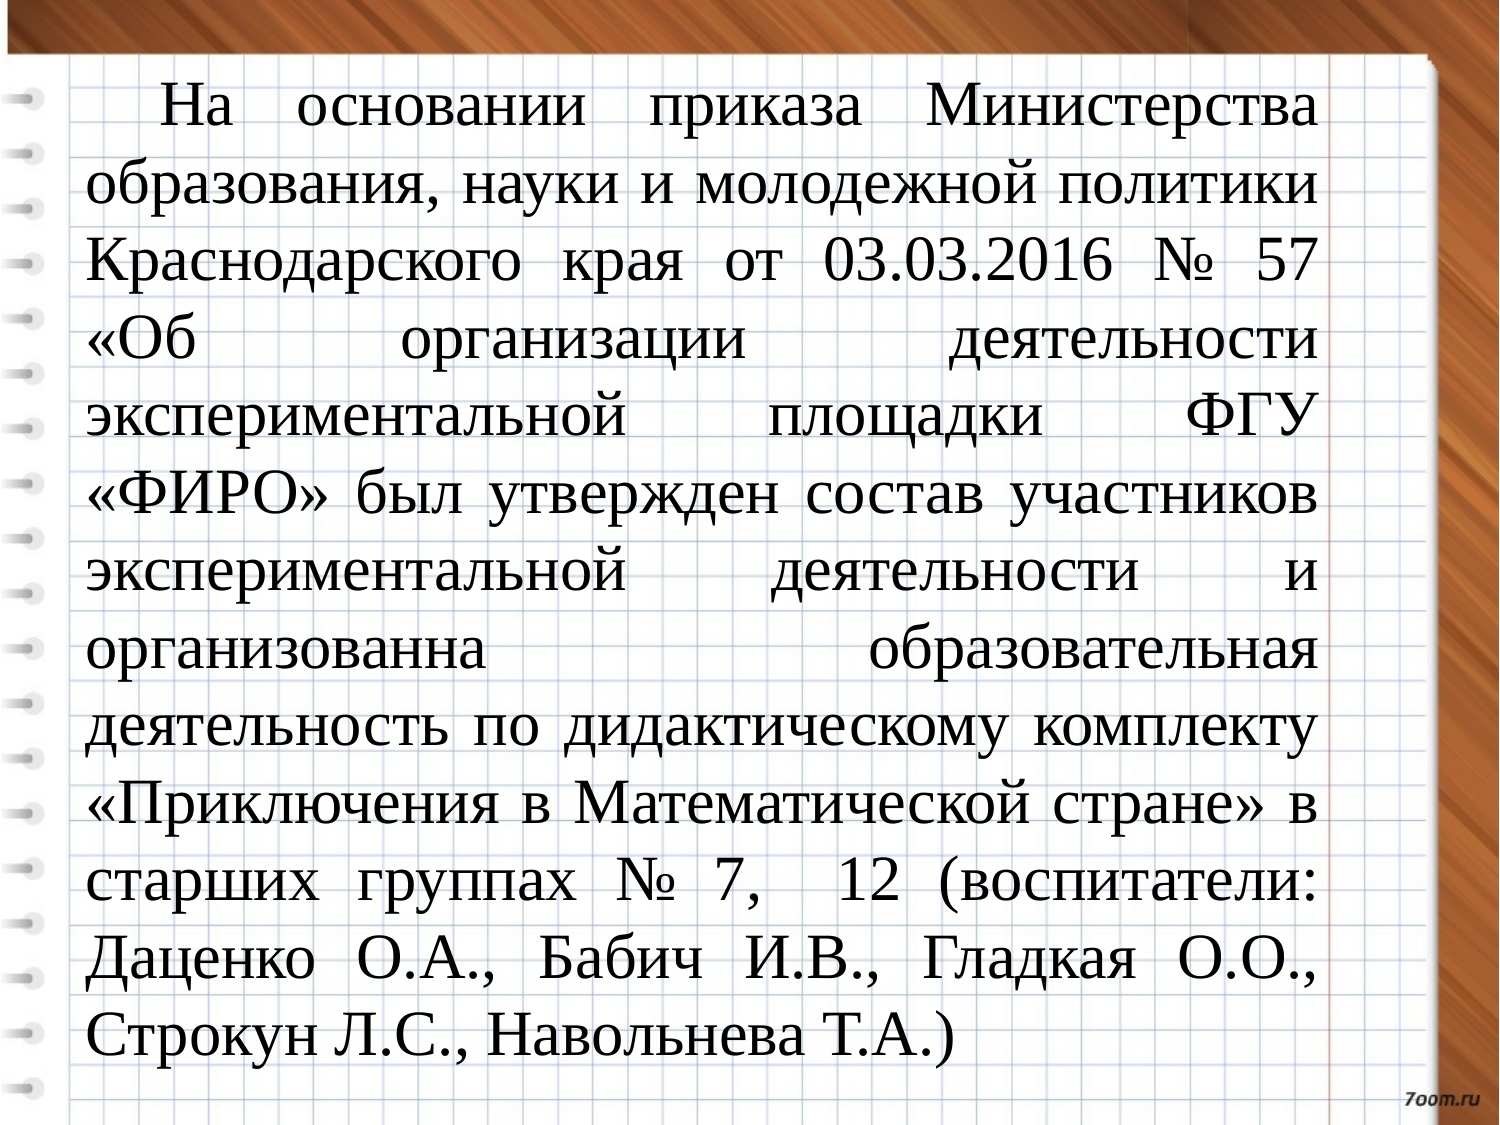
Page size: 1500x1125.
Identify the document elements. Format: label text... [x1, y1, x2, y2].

title На основании приказа Министерства образования, науки и молодежной политики Краснодарского края от 03.03.2016 № 57 «Об организации деятельности экспериментальной площадки ФГУ «ФИРО» был утвержден состав участников экспериментальной деятельности и организованна образовательная деятельность по дидактическому комплекту «Приключения в Математической стране» в старших группах № 7, 12 (воспитатели: Даценко О.А., Бабич И.В., Гладкая О.О., Строкун Л.С., Навольнева Т.А.) [70, 53, 1335, 1087]
picture [1, 0, 1499, 1125]
